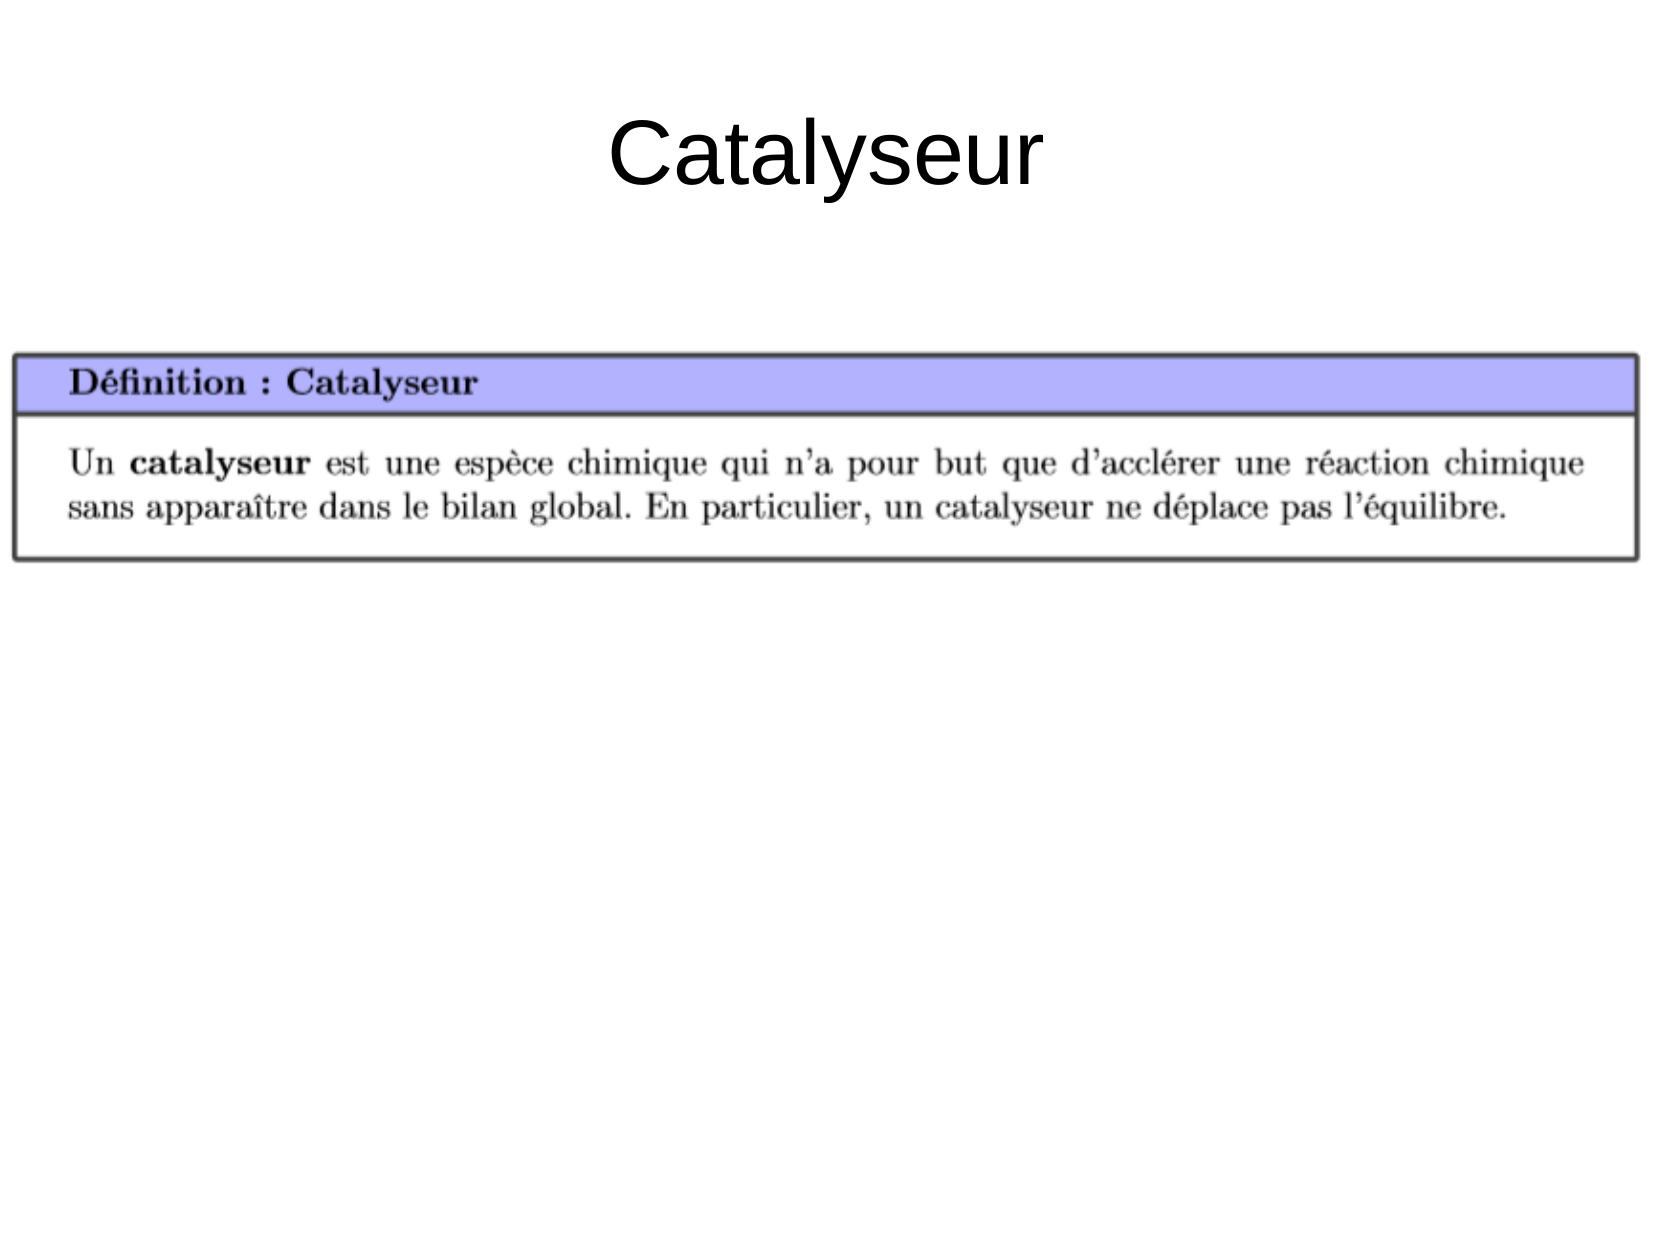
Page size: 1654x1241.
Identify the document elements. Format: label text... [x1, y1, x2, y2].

title Catalyseur [82, 49, 1571, 257]
picture [3, 338, 1654, 581]
